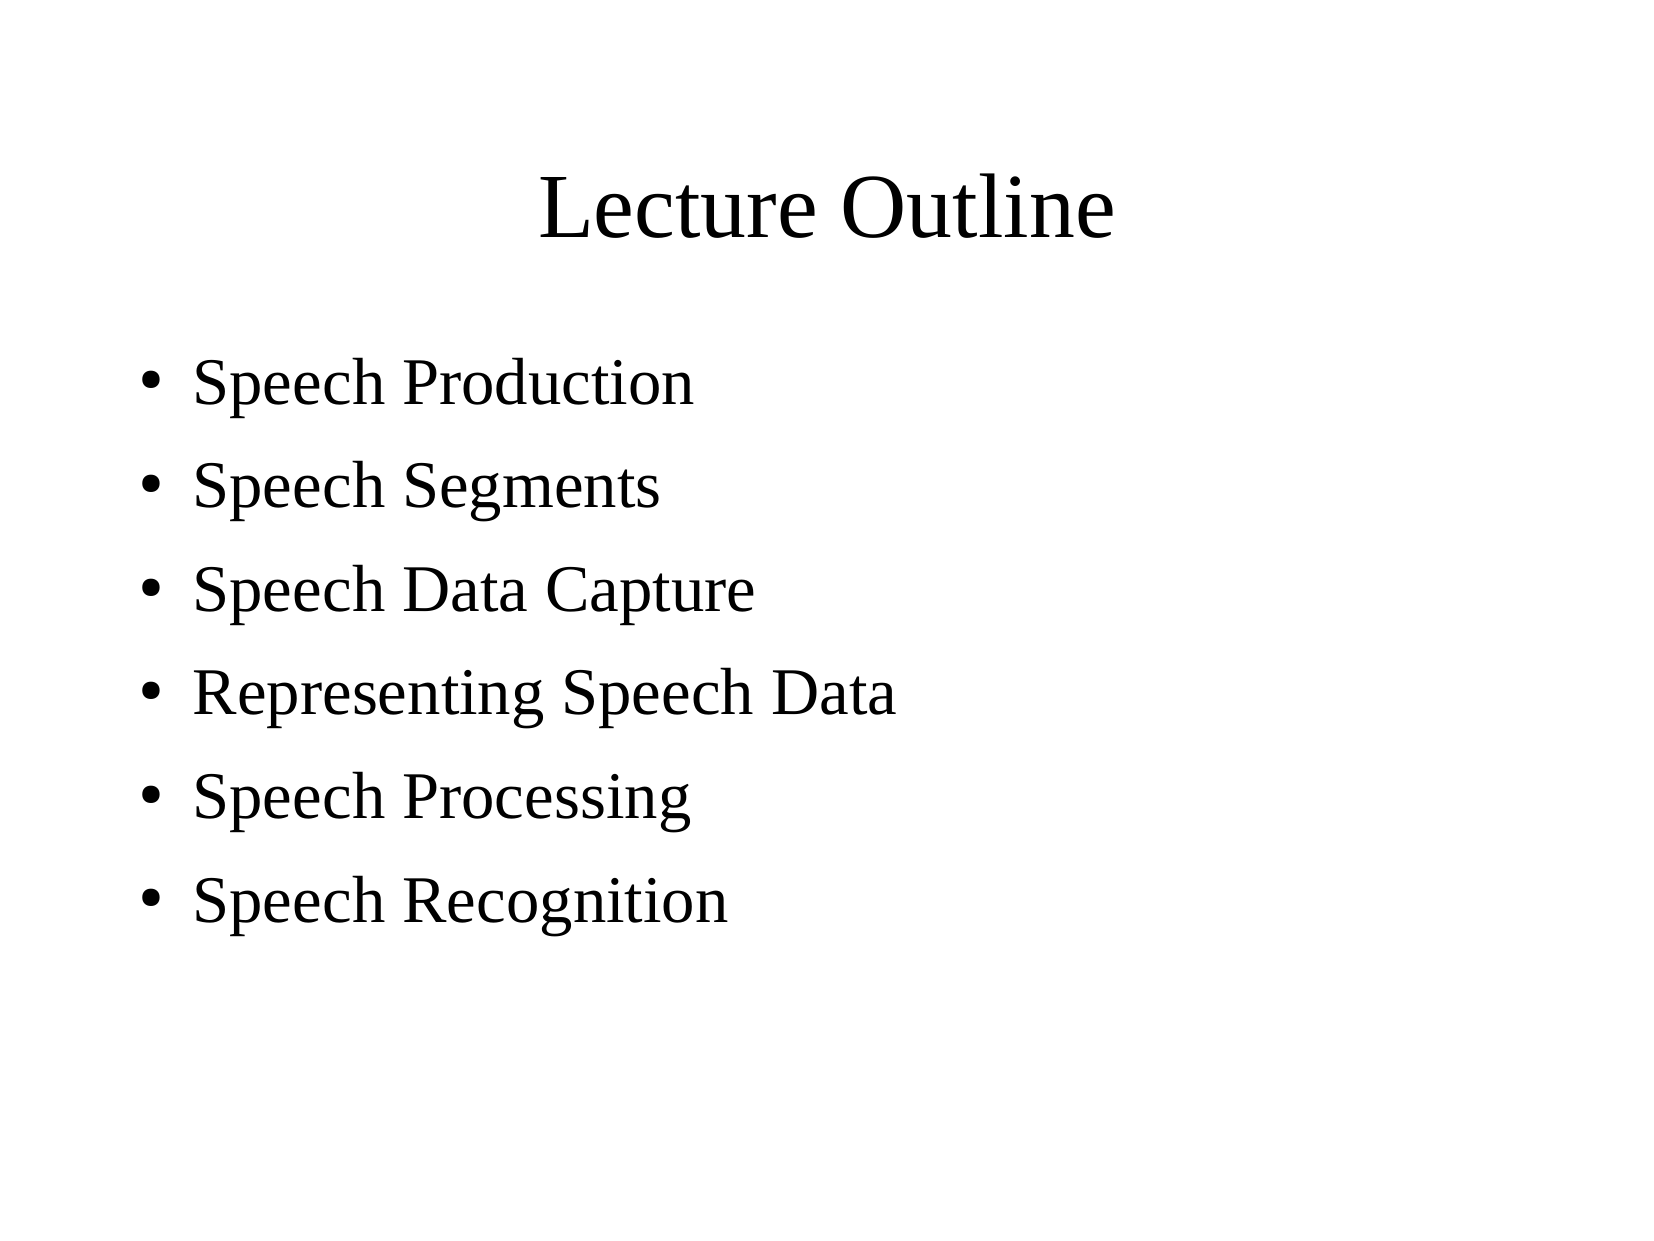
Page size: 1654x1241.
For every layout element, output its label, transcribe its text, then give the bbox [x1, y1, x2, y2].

title Lecture Outline [121, 102, 1534, 311]
list Speech Production Speech Segments Speech Data Capture Representing Speech Data Speech Processing Speech Recognition [121, 344, 1534, 1127]
